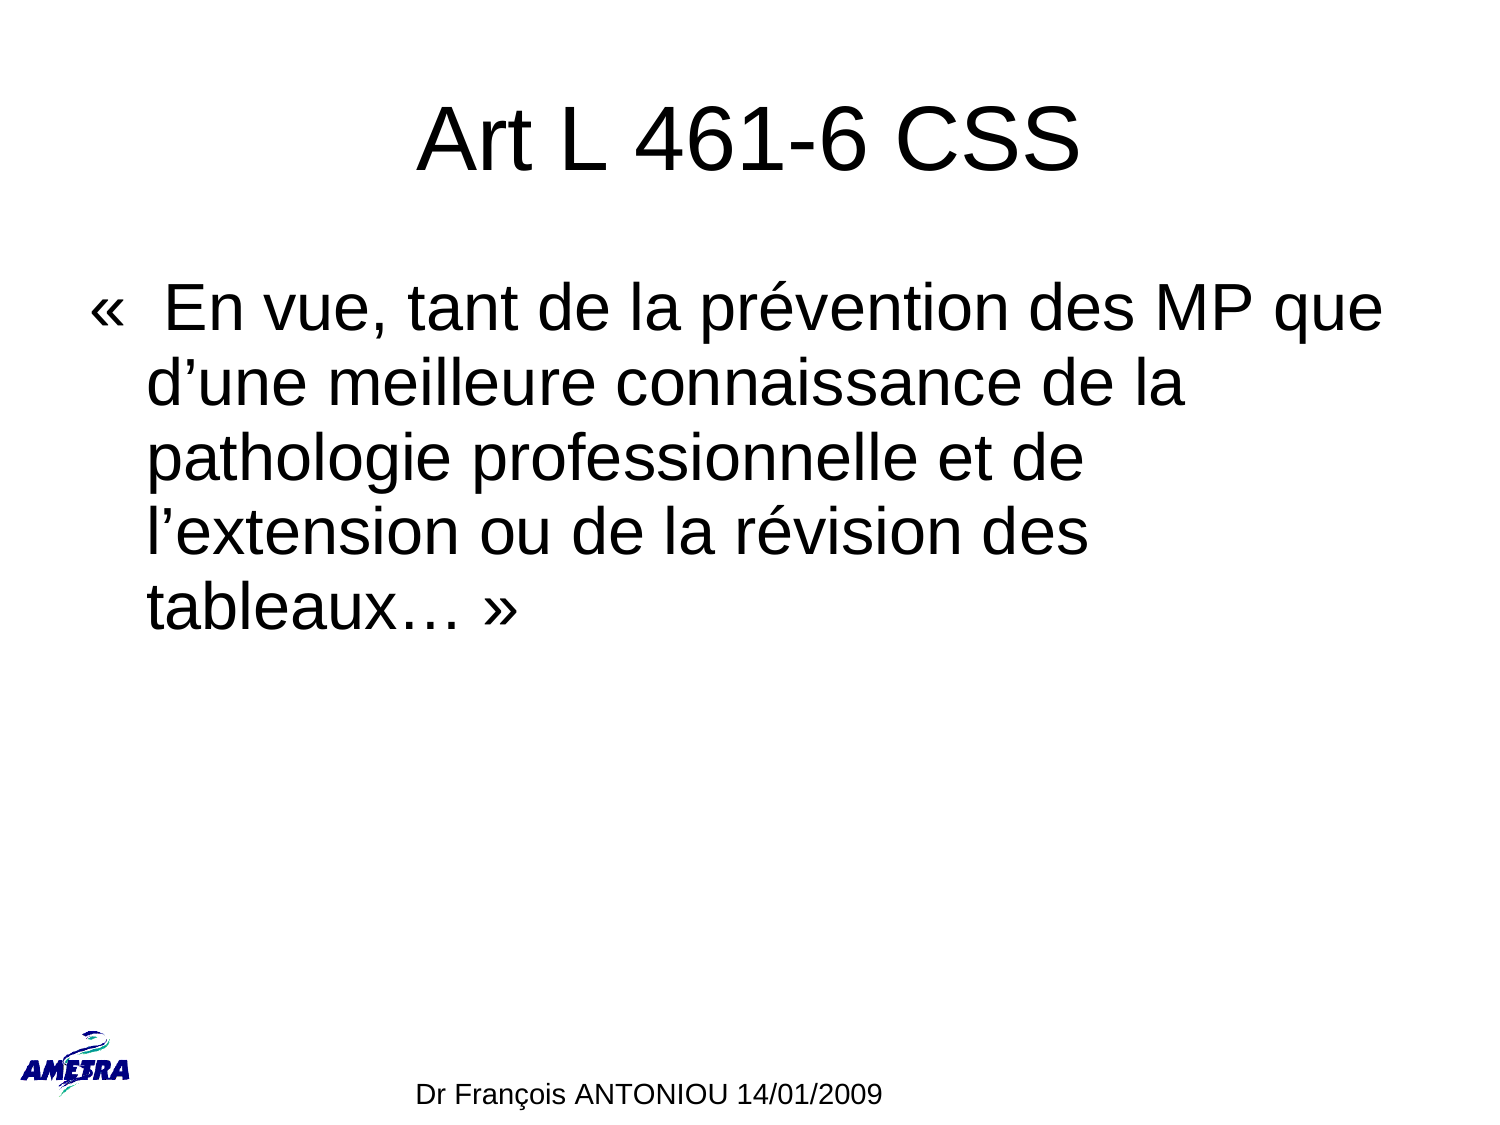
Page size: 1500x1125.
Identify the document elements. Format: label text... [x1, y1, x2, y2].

picture [0, 1007, 154, 1125]
list « En vue, tant de la prévention des MP que d’une meilleure connaissance de la pathologie professionnelle et de l’extension ou de la révision des tableaux… » [75, 262, 1426, 1005]
title Art L 461-6 CSS [75, 45, 1426, 233]
